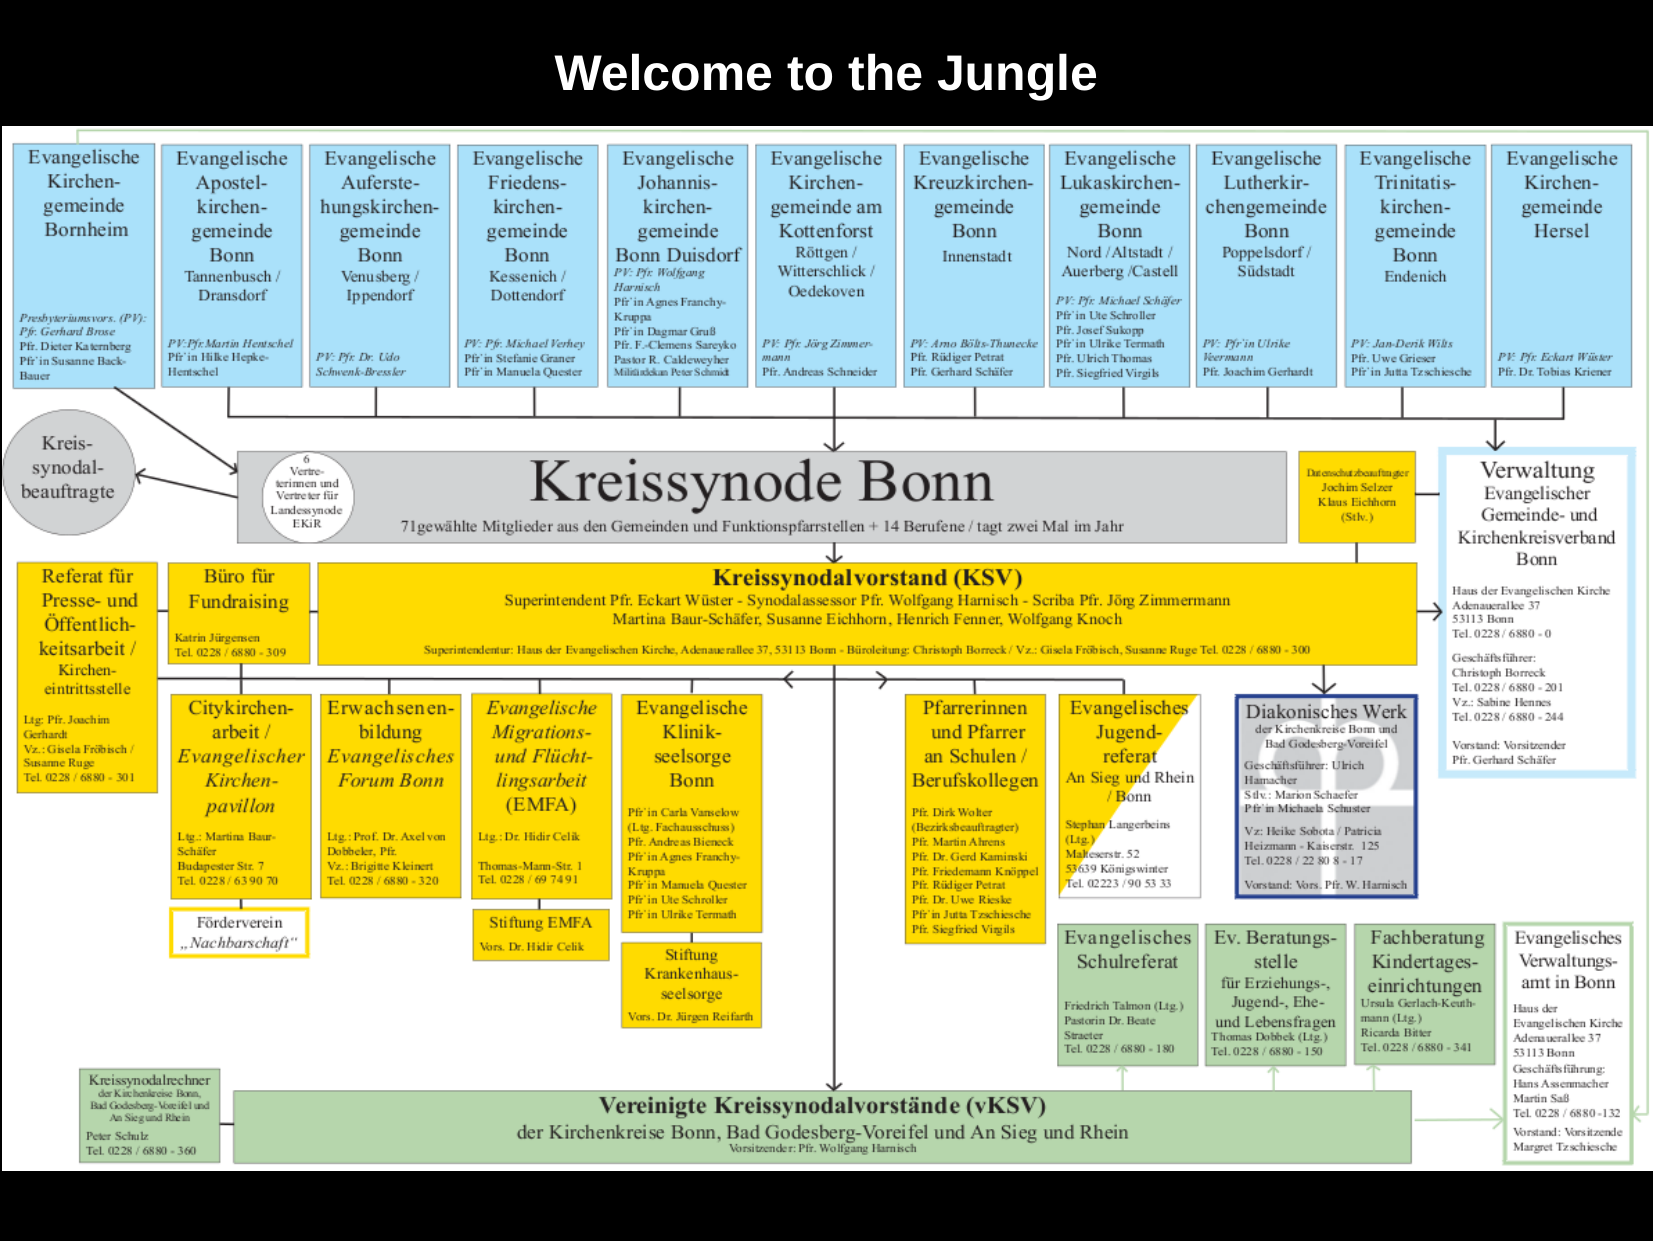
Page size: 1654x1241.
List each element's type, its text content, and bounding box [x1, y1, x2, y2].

text_box Welcome to the Jungle [0, 37, 1653, 109]
picture [2, 126, 1654, 1171]
